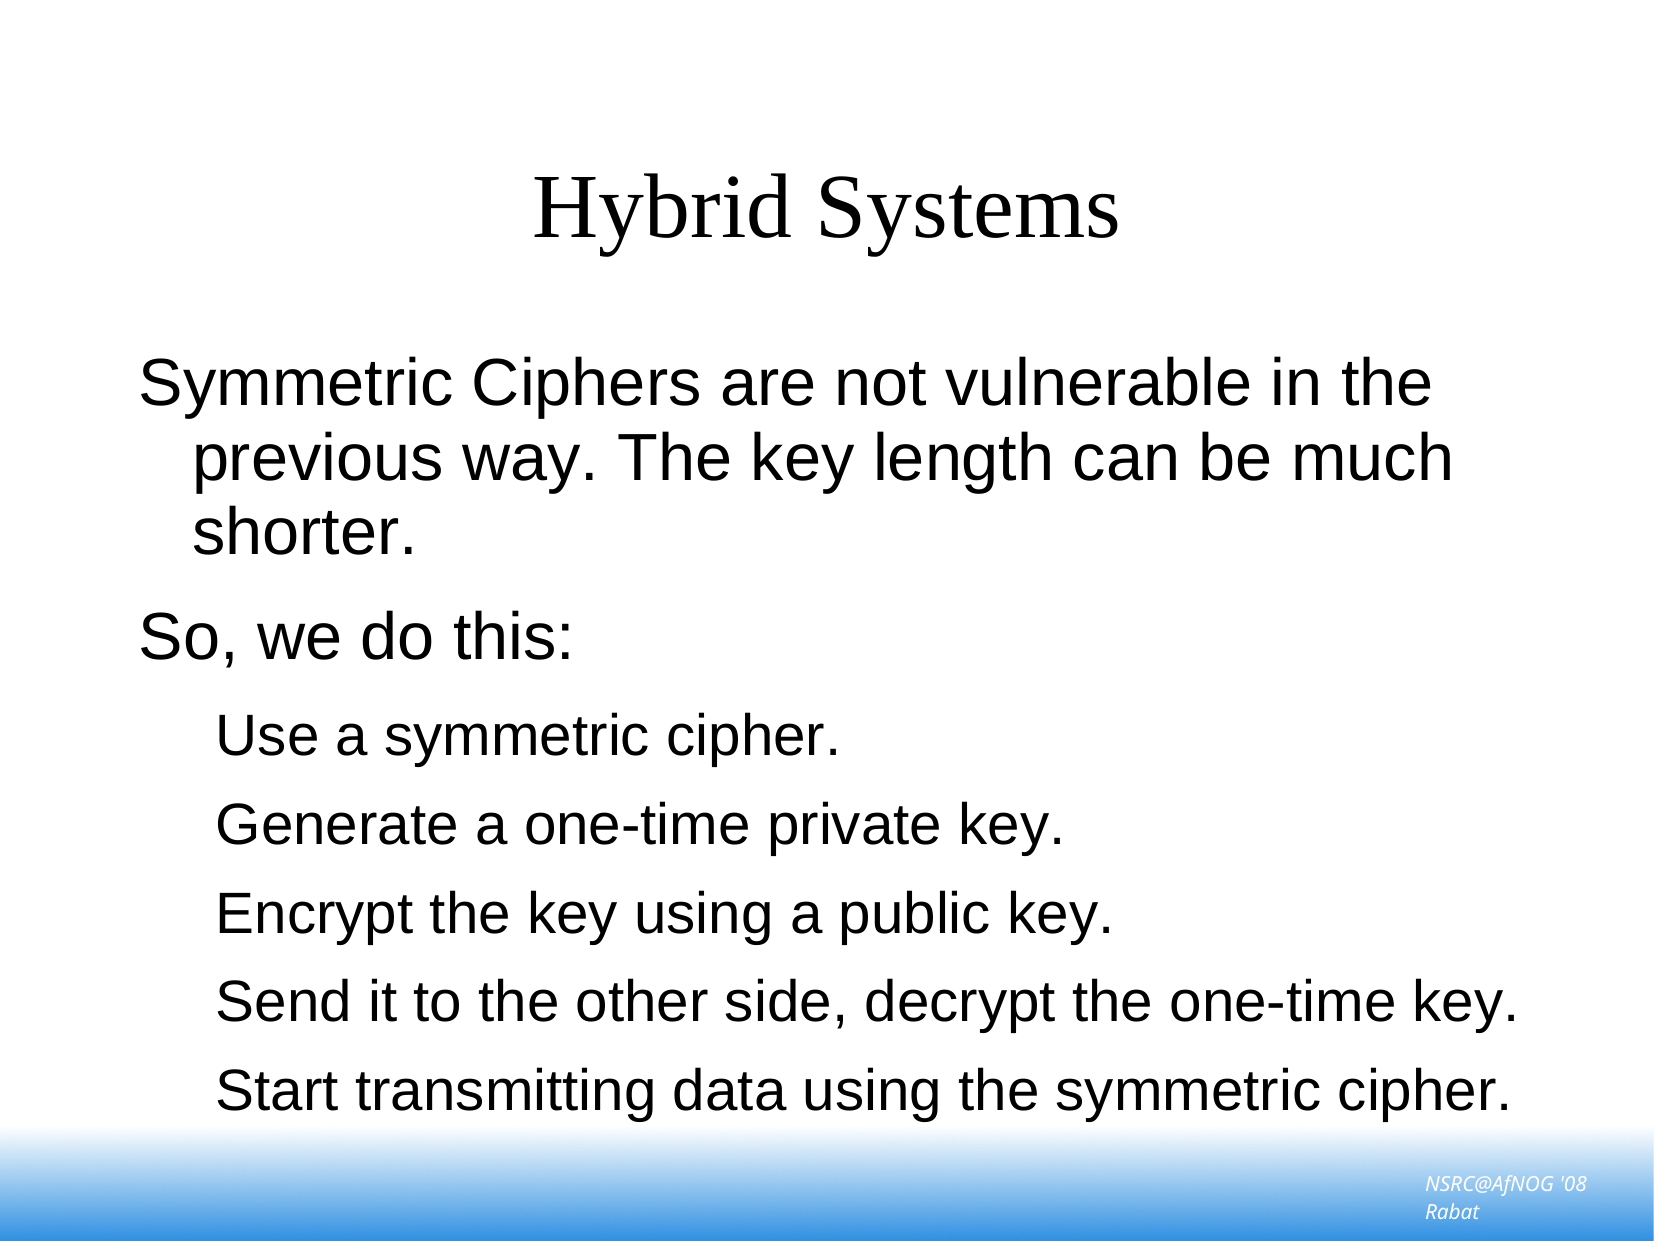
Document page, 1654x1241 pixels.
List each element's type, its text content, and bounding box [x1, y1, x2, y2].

picture [0, 1124, 1654, 1241]
list Symmetric Ciphers are not vulnerable in the previous way. The key length can be much shorter. So, we do this: Use a symmetric cipher. Generate a one-time private key. Encrypt the key using a public key. Send it to the other side, decrypt the one-time key. Start transmitting data using the symmetric cipher. [121, 344, 1576, 1127]
title Hybrid Systems [121, 102, 1534, 310]
